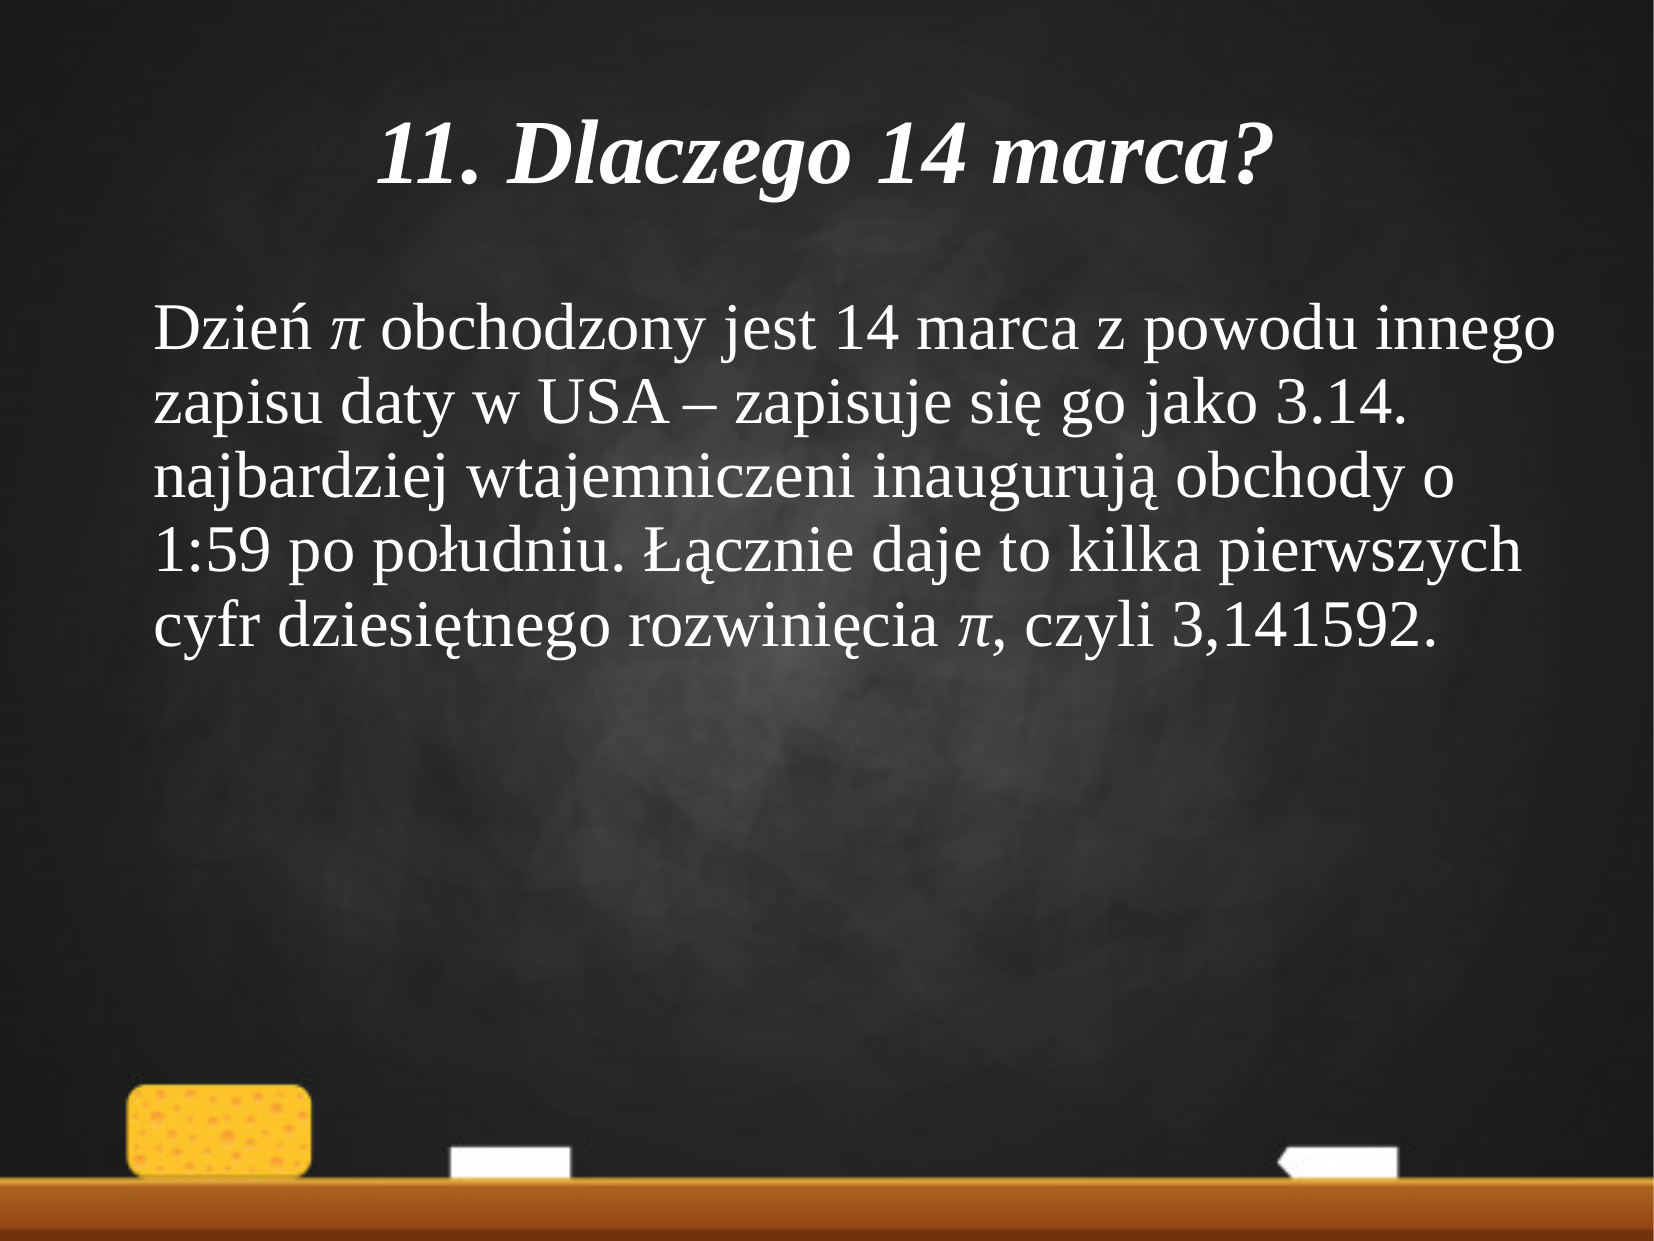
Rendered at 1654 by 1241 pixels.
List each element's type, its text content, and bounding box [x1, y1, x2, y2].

list Dzień π obchodzony jest 14 marca z powodu innego zapisu daty w USA – zapisuje się go jako 3.14. najbardziej wtajemniczeni inaugurują obchody o 1:59 po południu. Łącznie daje to kilka pierwszych cyfr dziesiętnego rozwinięcia π, czyli 3,141592. [82, 290, 1571, 1109]
picture [0, 0, 1654, 1241]
title 11. Dlaczego 14 marca? [82, 49, 1571, 257]
